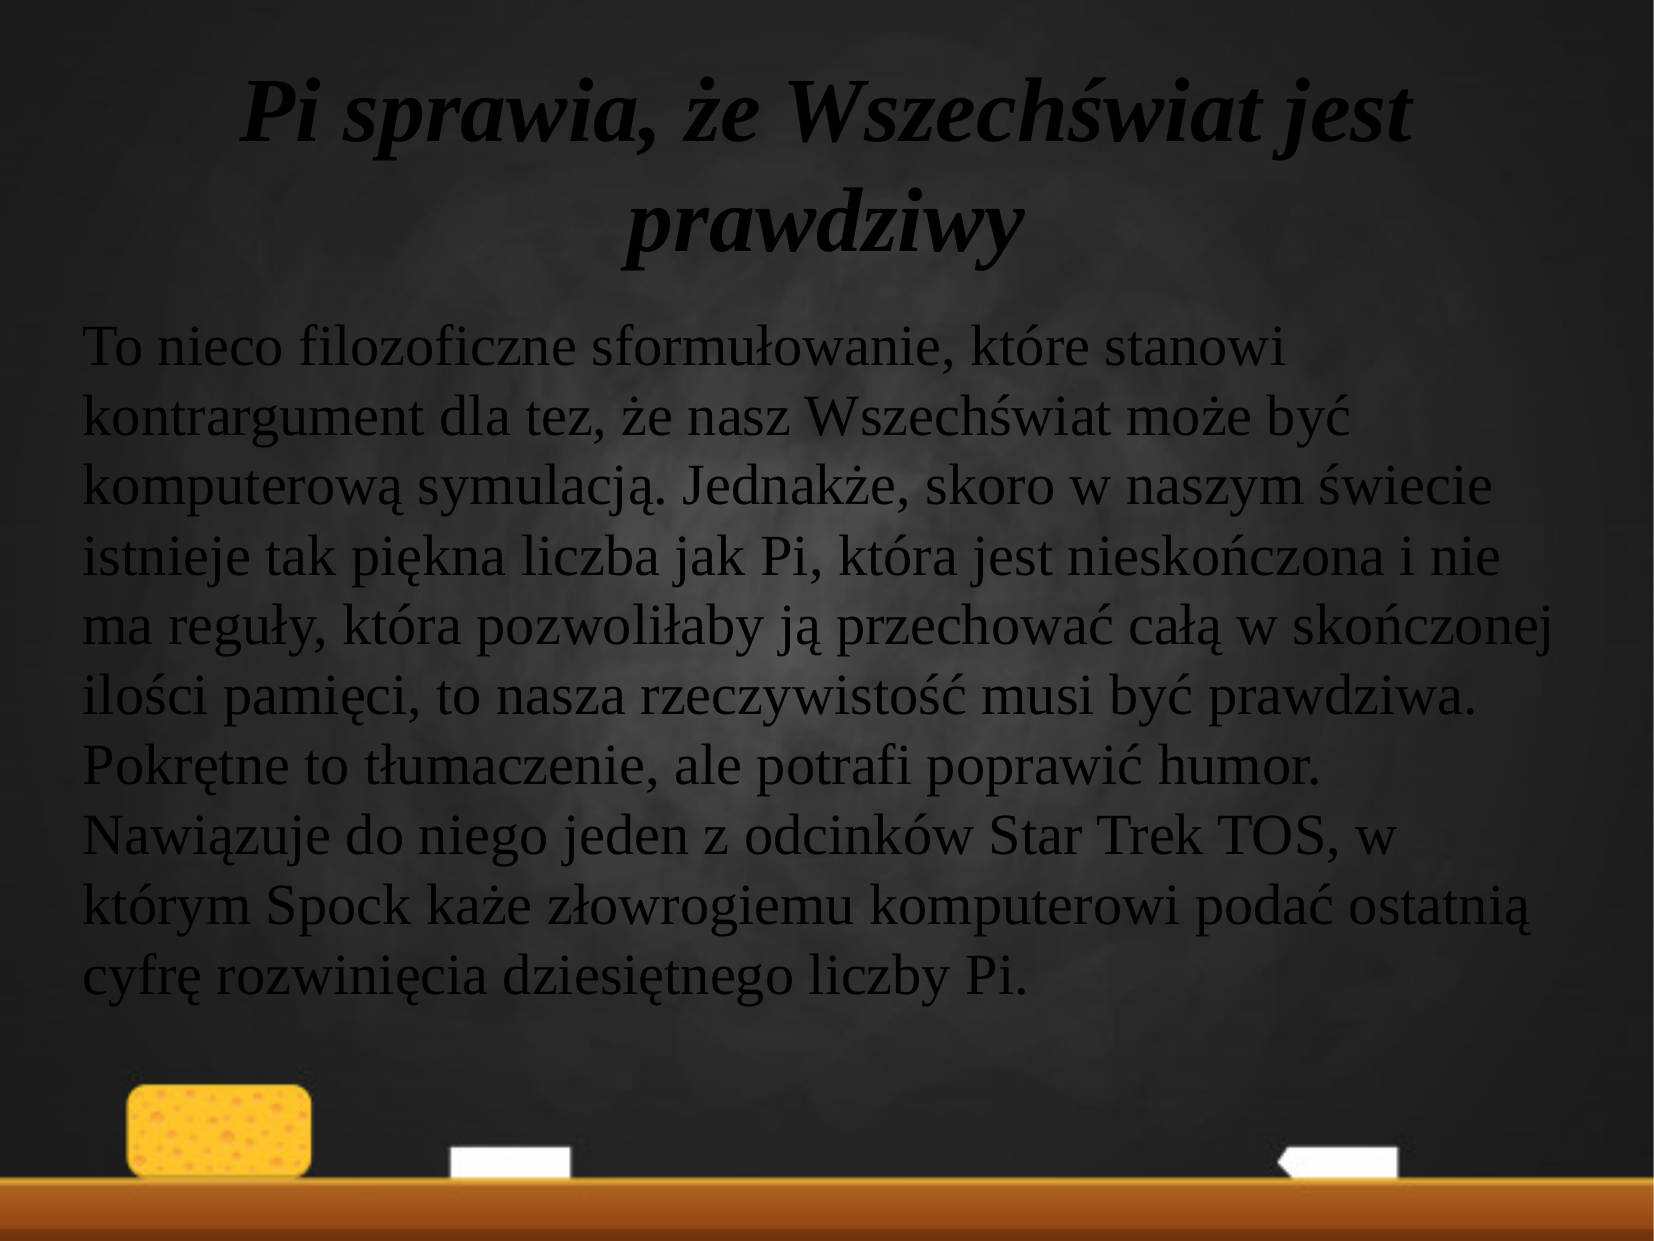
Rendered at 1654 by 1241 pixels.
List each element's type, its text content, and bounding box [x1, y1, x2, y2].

list To nieco filozoficzne sformułowanie, które stanowi kontrargument dla tez, że nasz Wszechświat może być komputerową symulacją. Jednakże, skoro w naszym świecie istnieje tak piękna liczba jak Pi, która jest nieskończona i nie ma reguły, która pozwoliłaby ją przechować całą w skończonej ilości pamięci, to nasza rzeczywistość musi być prawdziwa. Pokrętne to tłumaczenie, ale potrafi poprawić humor. Nawiązuje do niego jeden z odcinków Star Trek TOS, w którym Spock każe złowrogiemu komputerowi podać ostatnią cyfrę rozwinięcia dziesiętnego liczby Pi. [82, 307, 1571, 1126]
title Pi sprawia, że Wszechświat jest prawdziwy [82, 49, 1571, 257]
